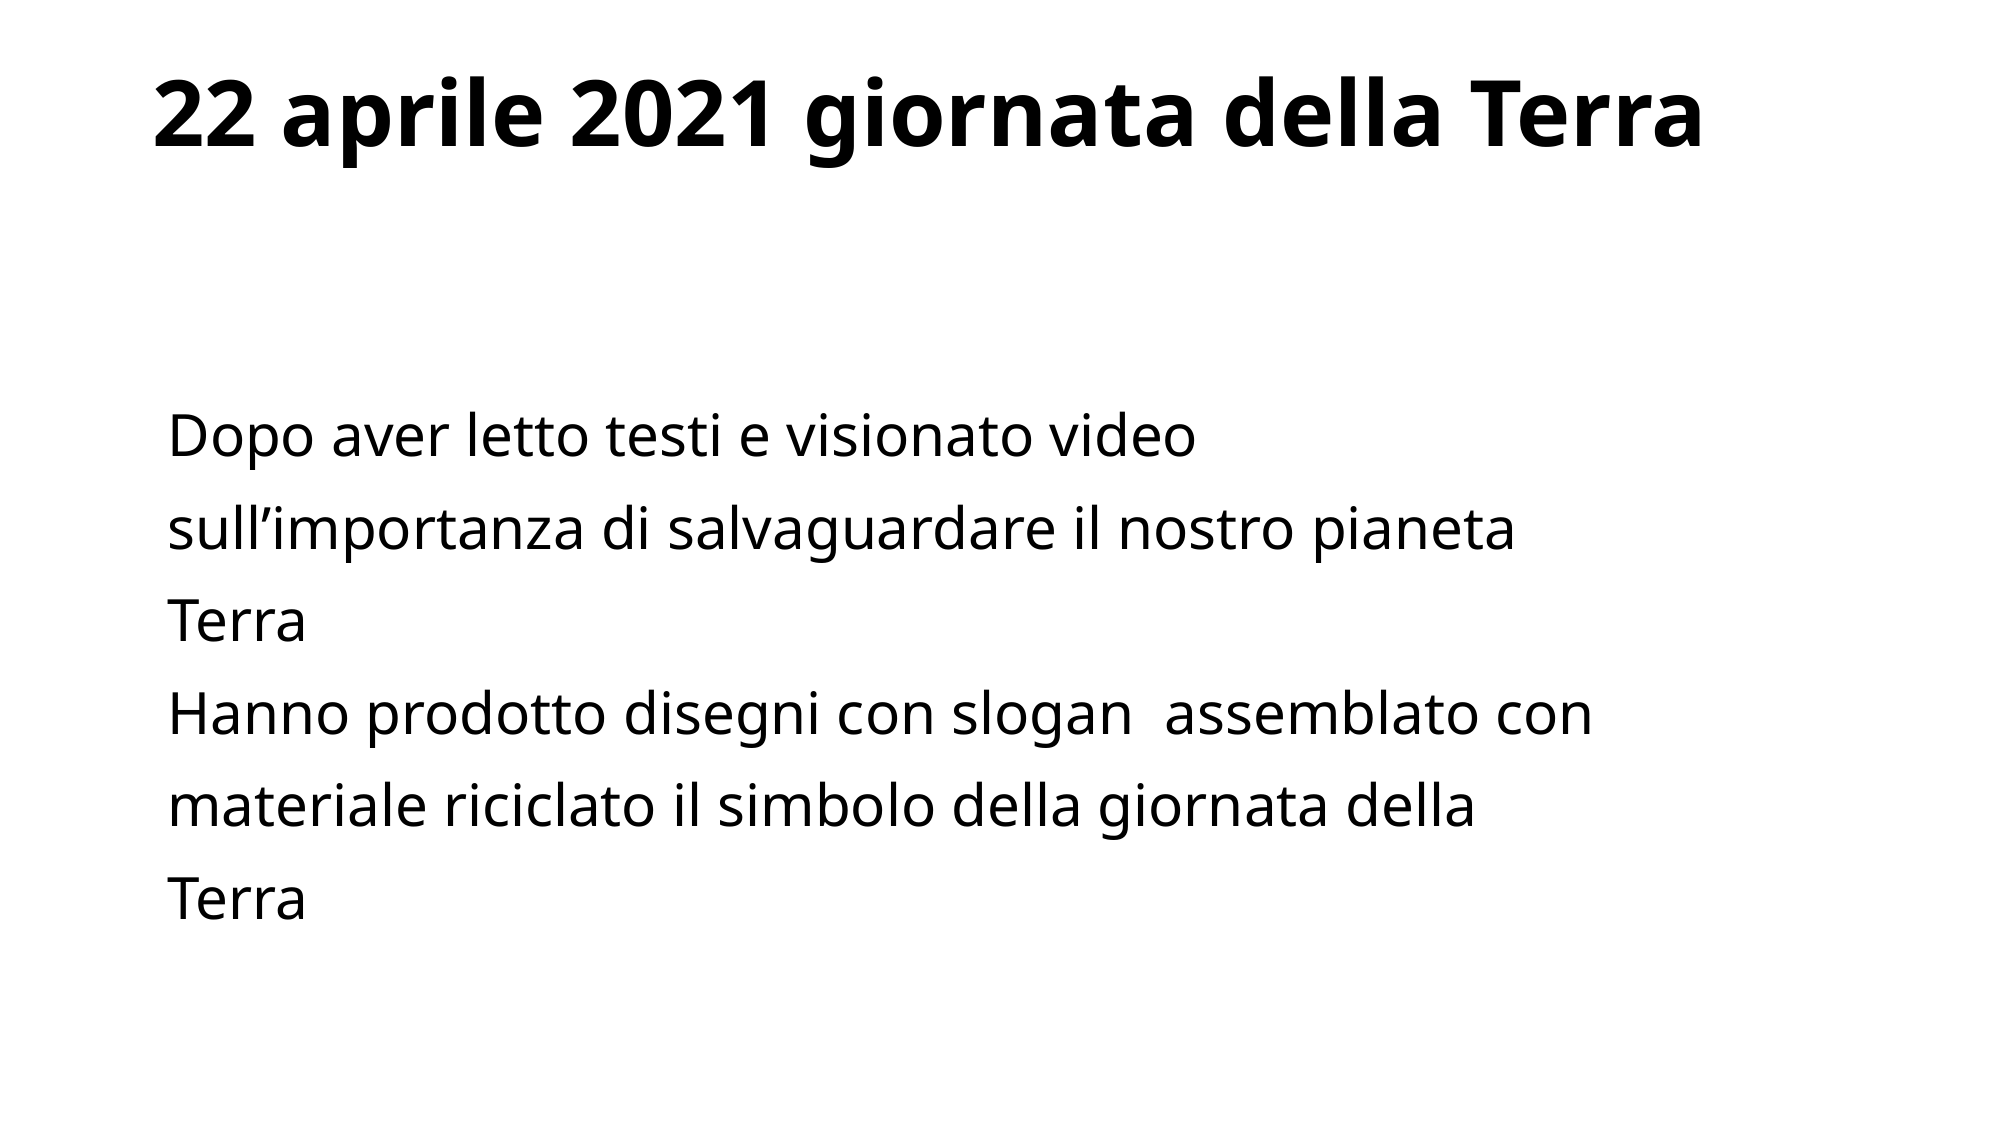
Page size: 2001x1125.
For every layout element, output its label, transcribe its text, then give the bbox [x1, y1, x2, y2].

title 22 aprile 2021 giornata della Terra [137, 59, 1863, 278]
list Dopo aver letto testi e visionato video sull’importanza di salvaguardare il nostro pianeta Terra Hanno prodotto disegni con slogan assemblato con materiale riciclato il simbolo della giornata della Terra [137, 299, 1863, 1014]
